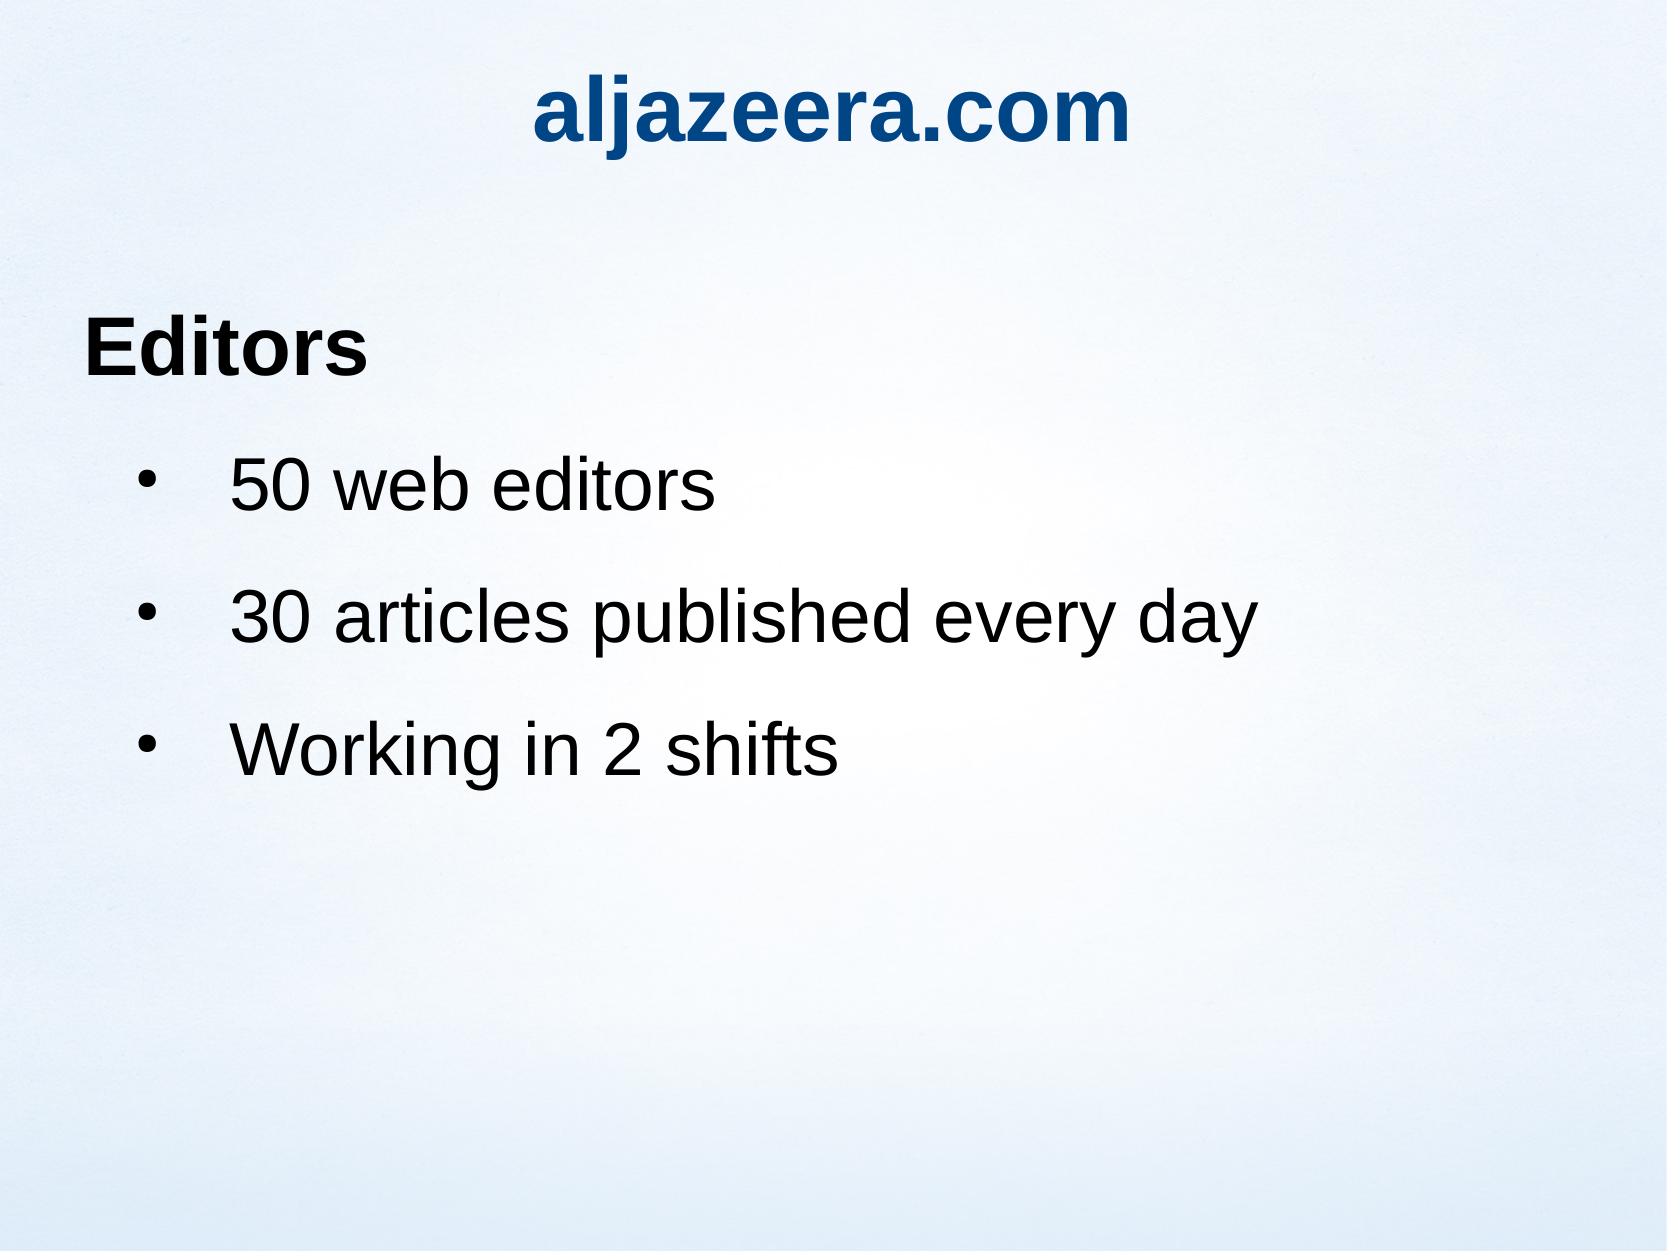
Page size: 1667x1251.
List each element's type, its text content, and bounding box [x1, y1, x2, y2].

title aljazeera.com [83, 49, 1584, 259]
list Editors 50 web editors 30 articles published every day Working in 2 shifts [83, 292, 1584, 1118]
picture [0, 0, 1667, 1251]
